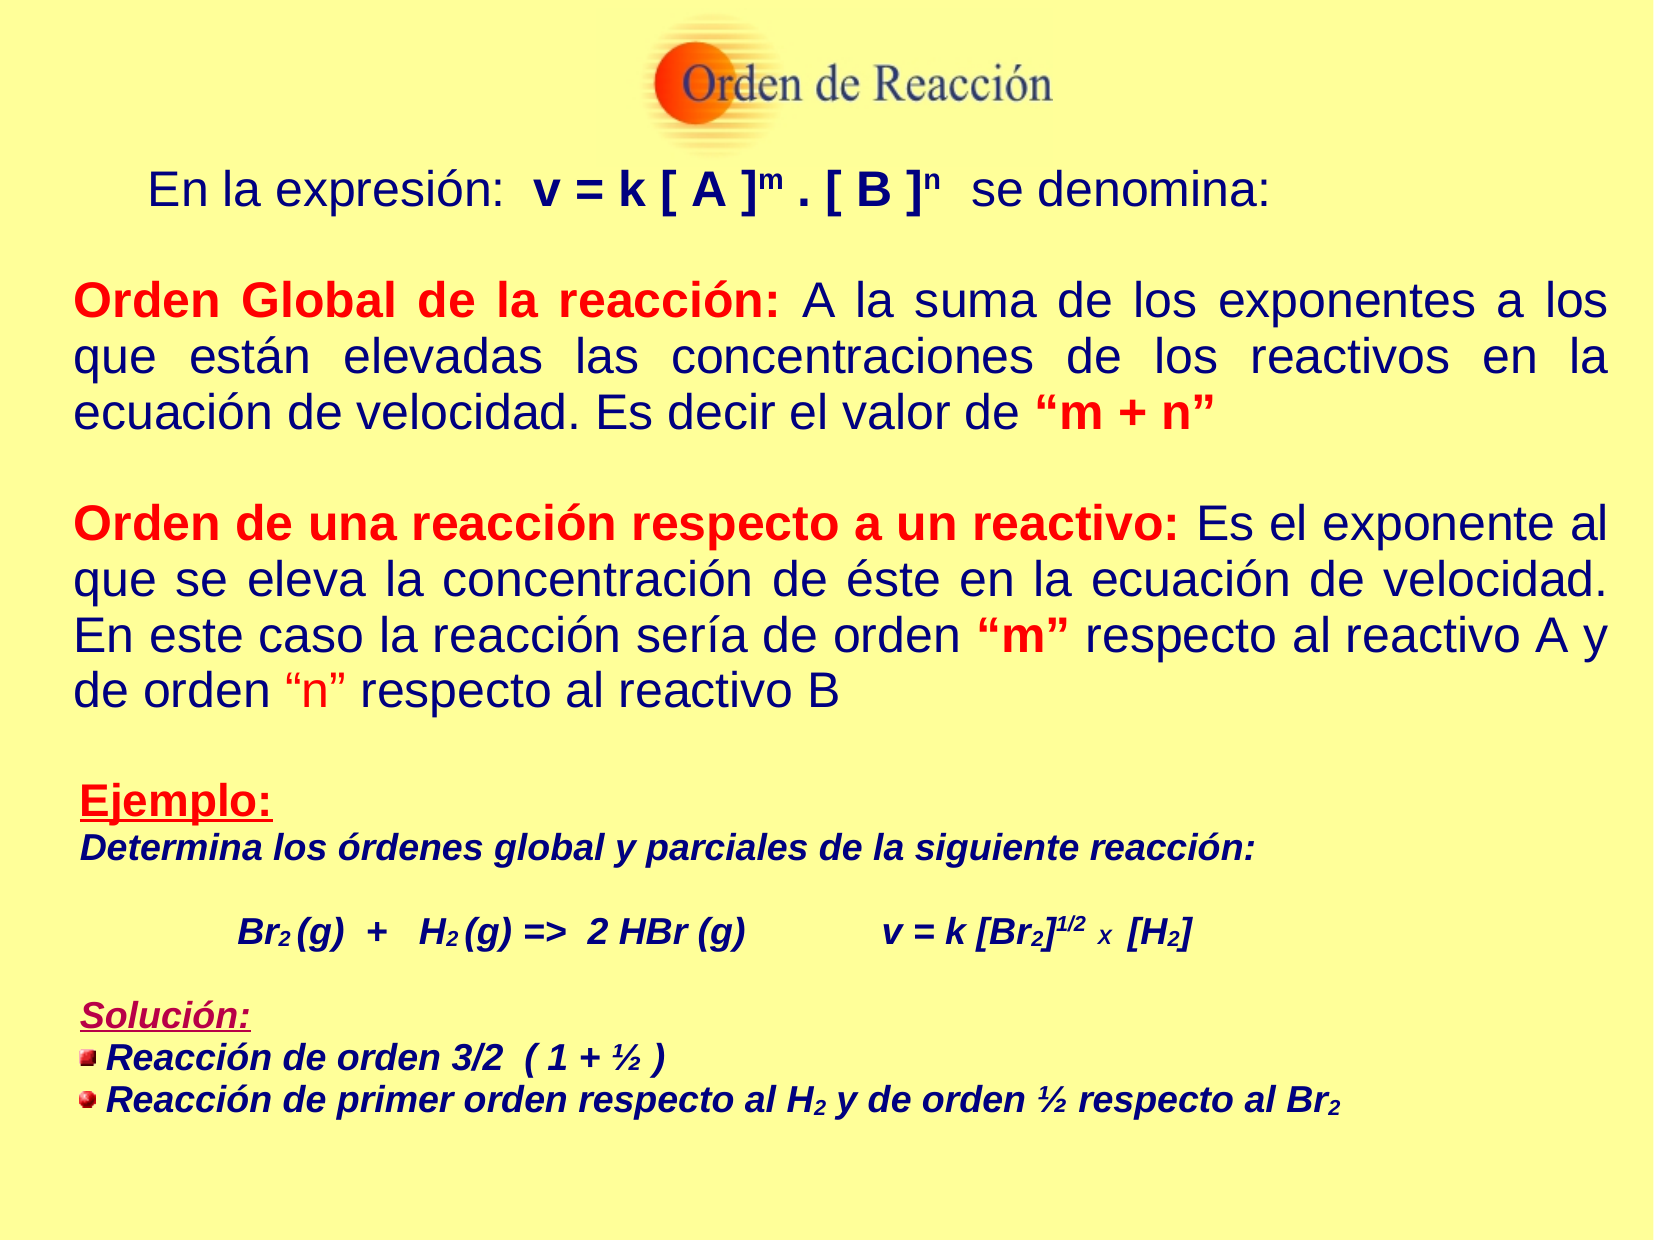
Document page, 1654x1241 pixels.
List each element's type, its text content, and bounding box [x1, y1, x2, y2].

text_box En la expresión: v = k [ A ]m . [ B ]n se denomina: Orden Global de la reacción: A la suma de los exponentes a los que están elevadas las concentraciones de los reactivos en la ecuación de velocidad. Es decir el valor de “m + n” Orden de una reacción respecto a un reactivo: Es el exponente al que se eleva la concentración de éste en la ecuación de velocidad. En este caso la reacción sería de orden “m” respecto al reactivo A y de orden “n” respecto al reactivo B [59, 153, 1625, 735]
picture [596, 8, 1053, 153]
text_box Ejemplo: Determina los órdenes global y parciales de la siguiente reacción: Br2 (g) + H2 (g) => 2 HBr (g) v = k [Br2]1/2 X [H2] Solución: Reacción de orden 3/2 ( 1 + ½ ) Reacción de primer orden respecto al H2 y de orden ½ respecto al Br2 [64, 767, 1601, 1205]
